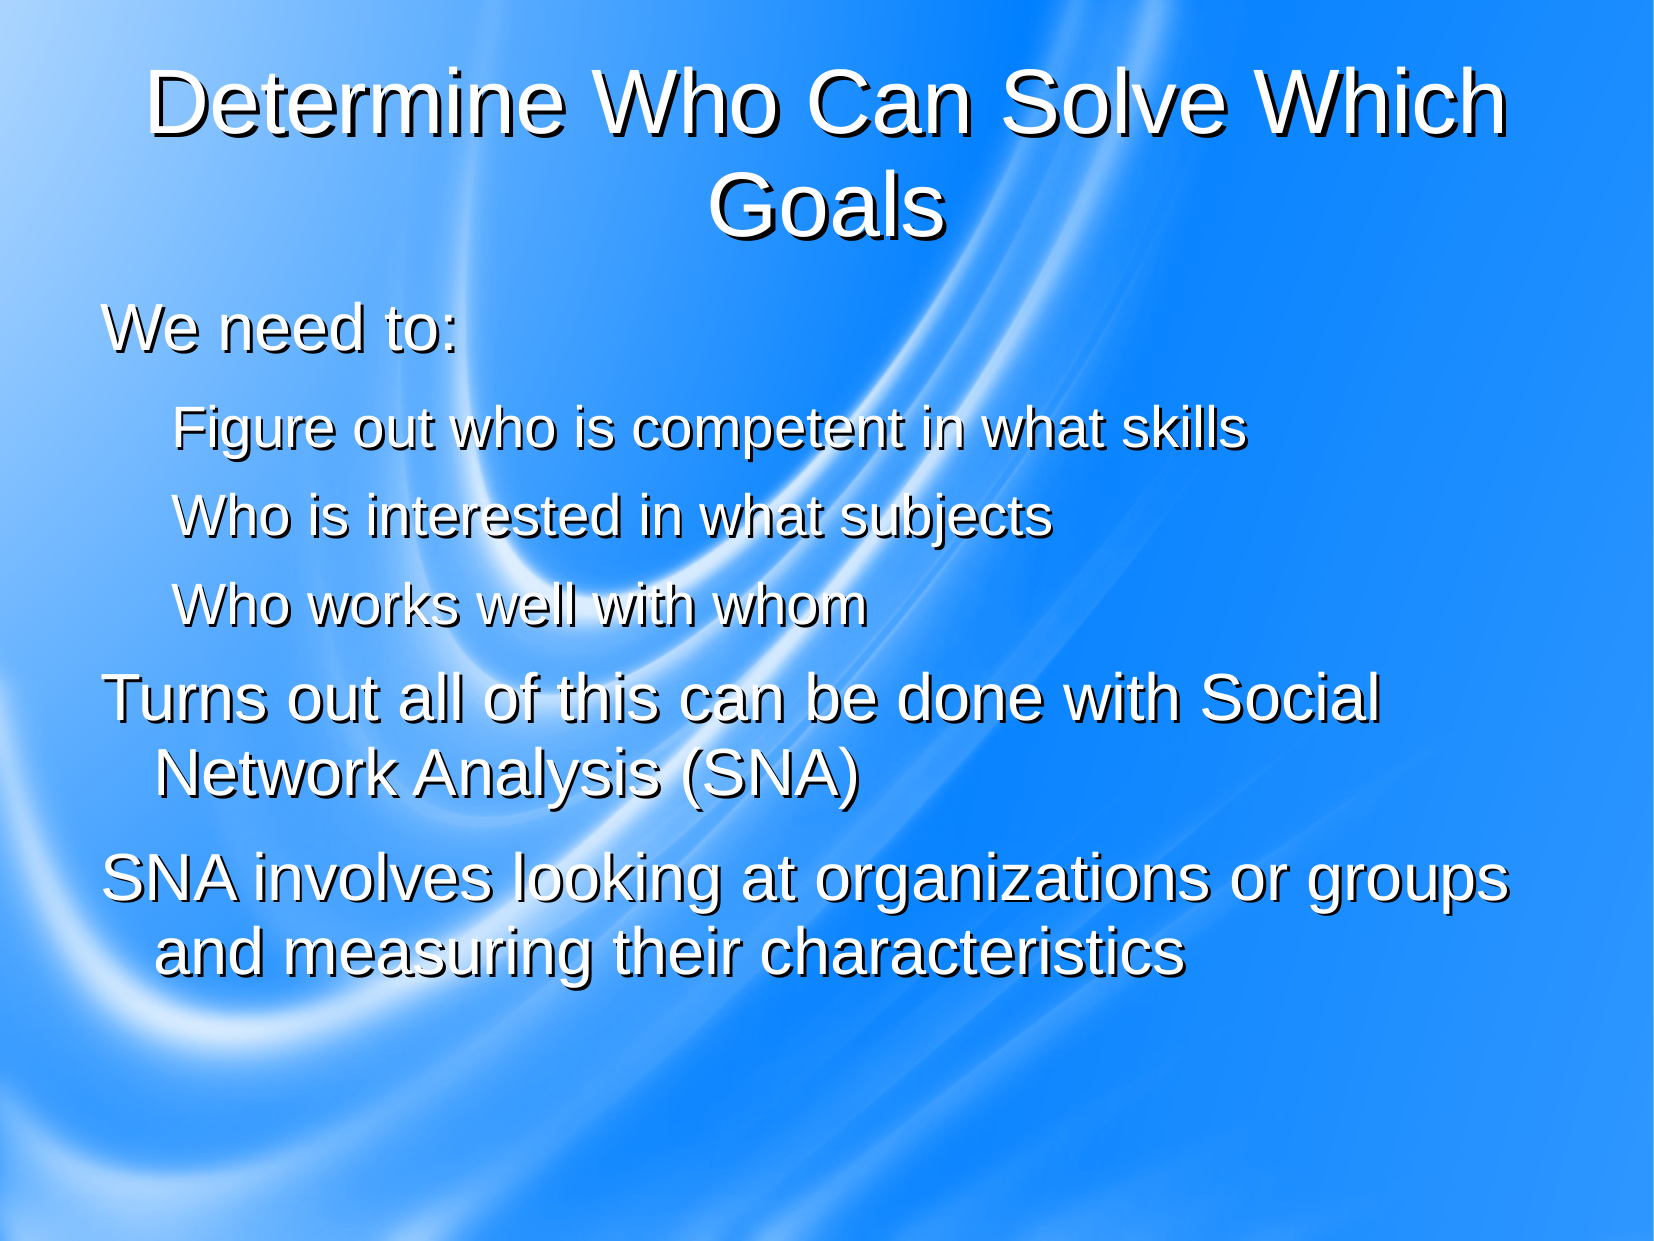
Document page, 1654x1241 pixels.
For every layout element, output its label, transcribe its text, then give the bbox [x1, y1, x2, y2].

title Determine Who Can Solve Which Goals [82, 39, 1571, 267]
list We need to: Figure out who is competent in what skills Who is interested in what subjects Who works well with whom Turns out all of this can be done with Social Network Analysis (SNA) SNA involves looking at organizations or groups and measuring their characteristics [82, 290, 1571, 1094]
picture [0, 0, 1654, 1241]
